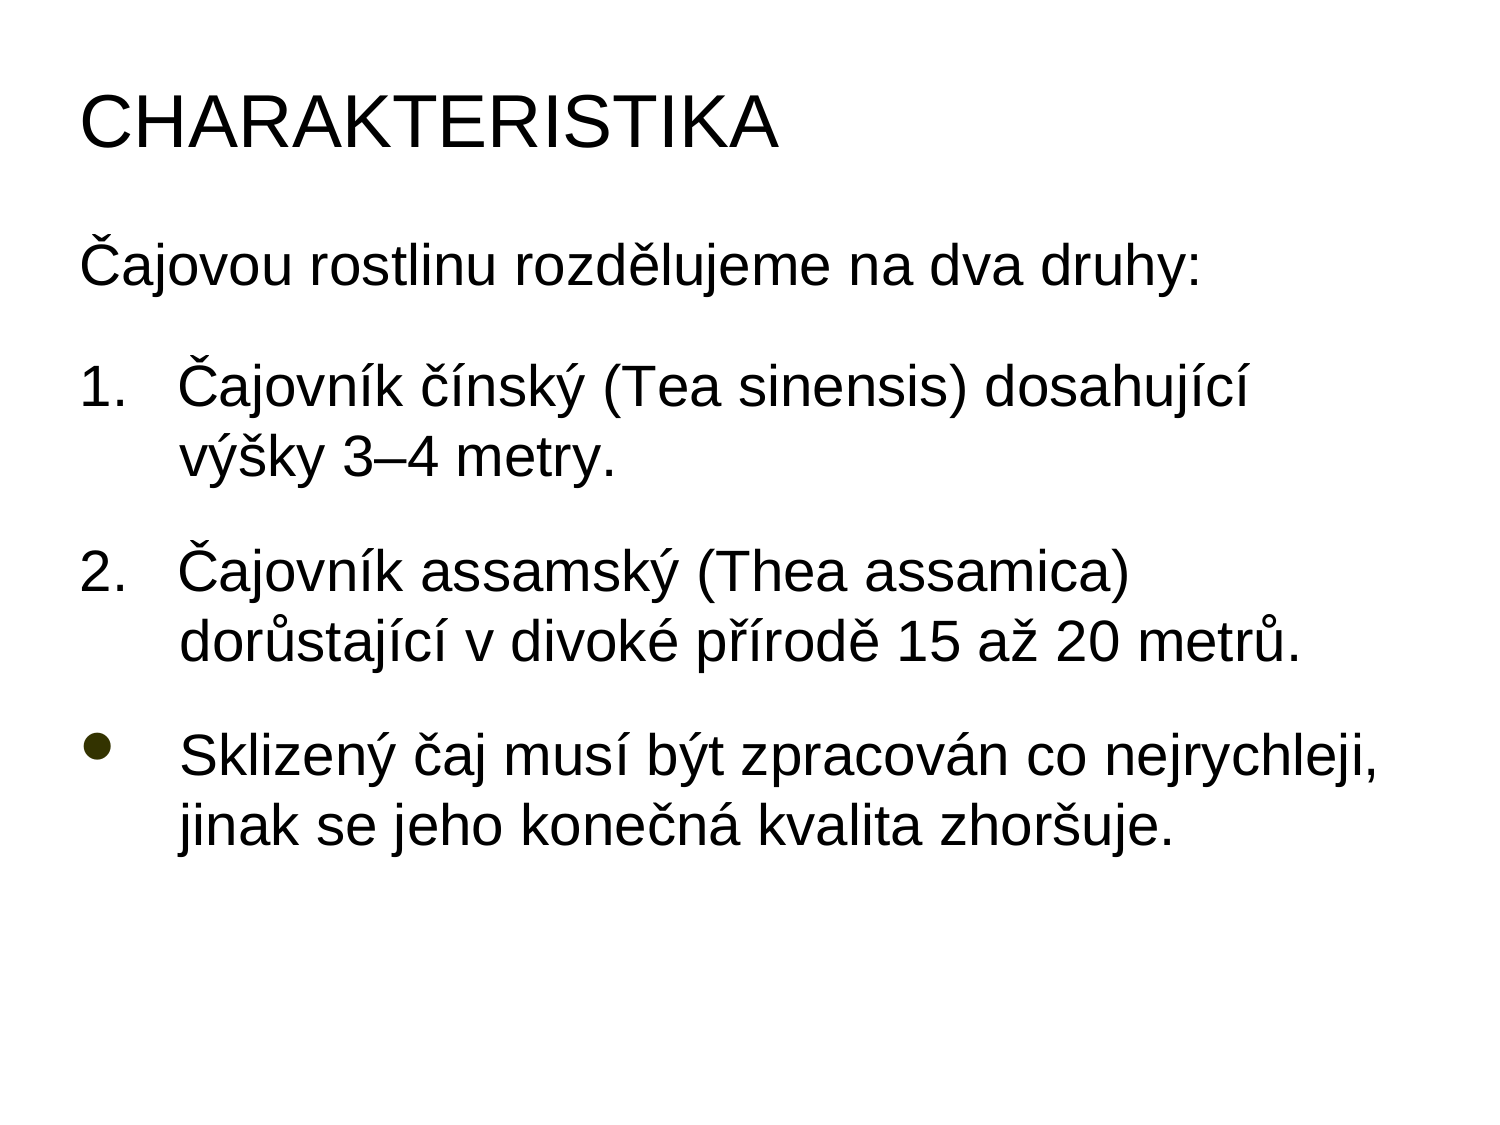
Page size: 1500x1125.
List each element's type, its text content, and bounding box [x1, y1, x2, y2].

list Čajovou rostlinu rozdělujeme na dva druhy: 1. Čajovník čínský (Tea sinensis) dosahující výšky 3–4 metry. 2. Čajovník assamský (Thea assamica) dorůstající v divoké přírodě 15 až 20 metrů. Sklizený čaj musí být zpracován co nejrychleji, jinak se jeho konečná kvalita zhoršuje. [64, 219, 1424, 1028]
title CHARAKTERISTIKA [64, 42, 1324, 193]
